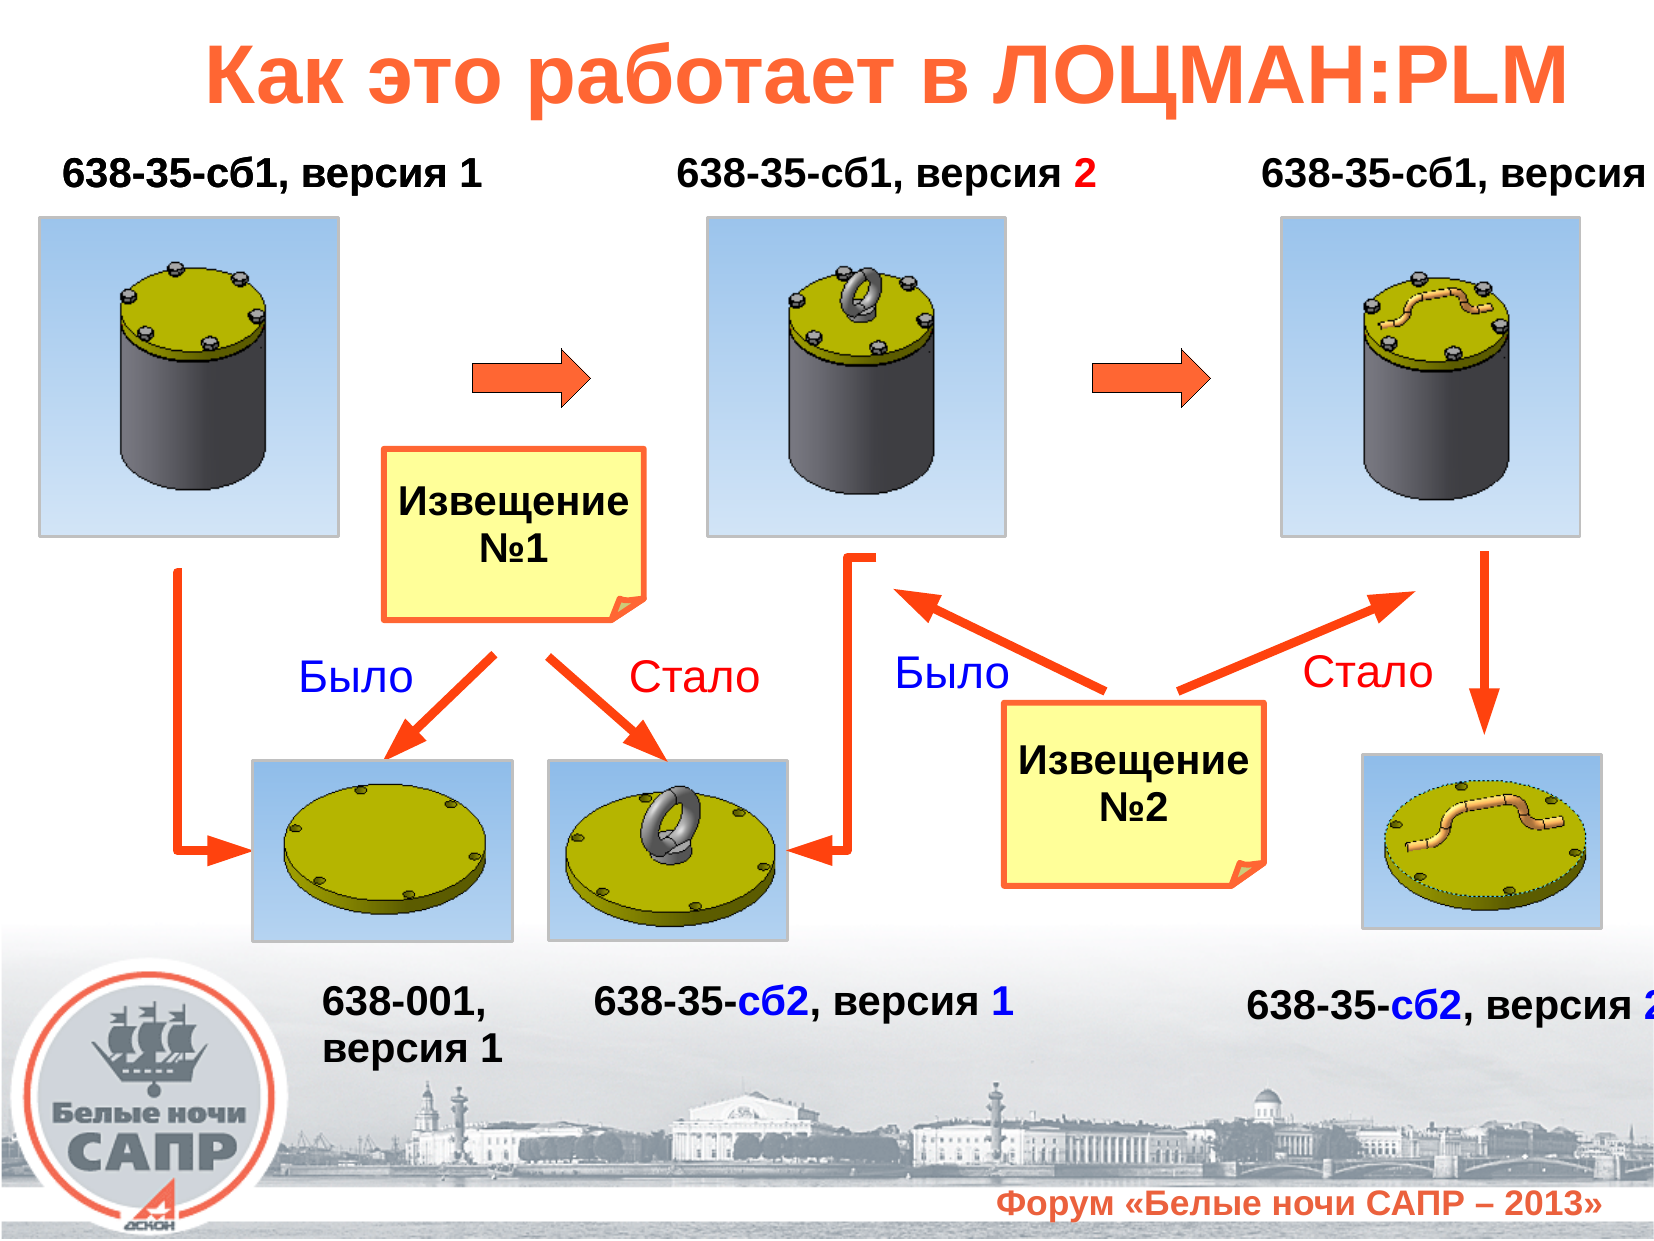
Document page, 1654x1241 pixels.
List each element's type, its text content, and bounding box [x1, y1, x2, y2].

text_box 638-35-сб1, версия 1 [47, 142, 411, 206]
text_box Извещение №1 [383, 448, 644, 621]
text_box Было [879, 640, 1025, 706]
text_box Было [283, 643, 429, 710]
picture [1, 0, 1654, 1239]
text_box 638-001, версия 1 [307, 970, 670, 1034]
text_box 638-35-сб1, версия 3 [1246, 142, 1610, 206]
text_box 638-35-сб1, версия 2 [661, 142, 1025, 206]
text_box 638-35-сб2, версия 1 [670, 970, 942, 1034]
text_box [1092, 348, 1211, 408]
text_box Было [1012, 640, 1025, 647]
text_box 638-35-сб2, версия 2 [1231, 974, 1595, 1038]
title Как это работает в ЛОЦМАН:PLM [82, 25, 1571, 125]
text_box Извещение №2 [1003, 702, 1264, 886]
text_box Стало [614, 643, 776, 710]
text_box [472, 348, 591, 408]
text_box Стало [1287, 638, 1449, 709]
